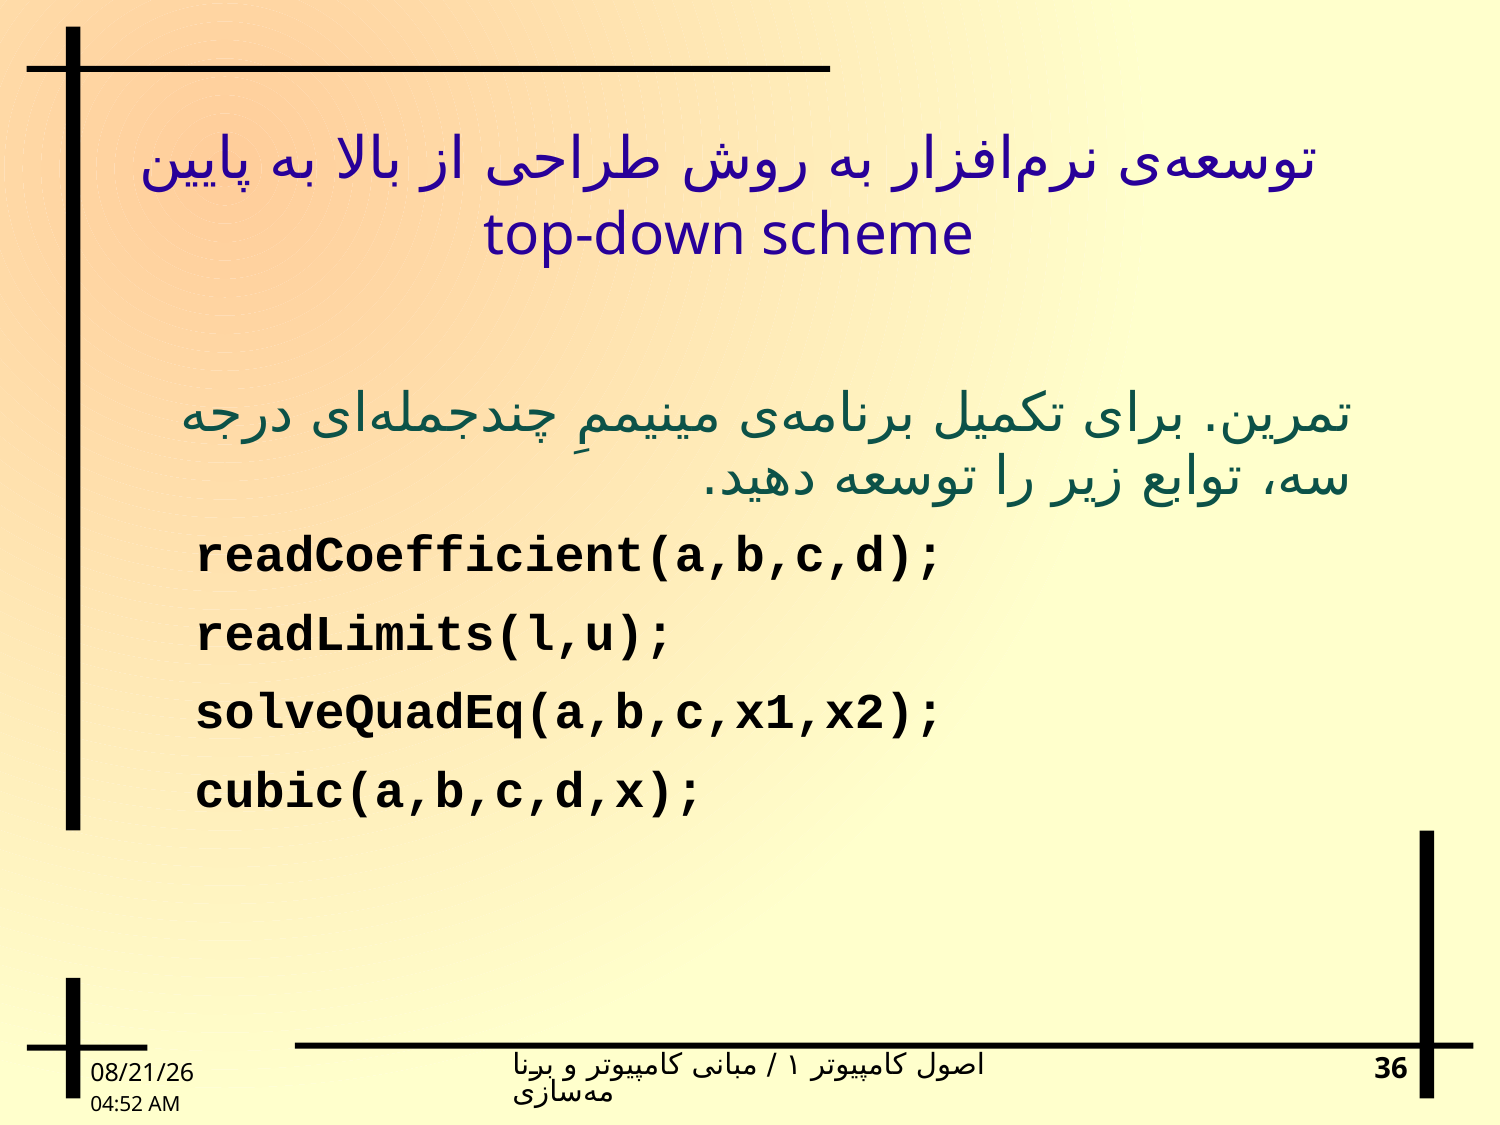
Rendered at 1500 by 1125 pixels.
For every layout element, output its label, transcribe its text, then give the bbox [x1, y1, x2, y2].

list تمرین. برای تکمیل برنامه‌ی مینیممِ چندجمله‌ای درجه سه، توابع زیر را توسعه دهید. readCoefficient(a,b,c,d); readLimits(l,u); solveQuadEq(a,b,c,x1,x2); cubic(a,b,c,d,x); [141, 381, 1406, 866]
title توسعه‌ی نرم‌افزار به روش طراحی از بالا به پایین top-down scheme [113, 102, 1344, 294]
